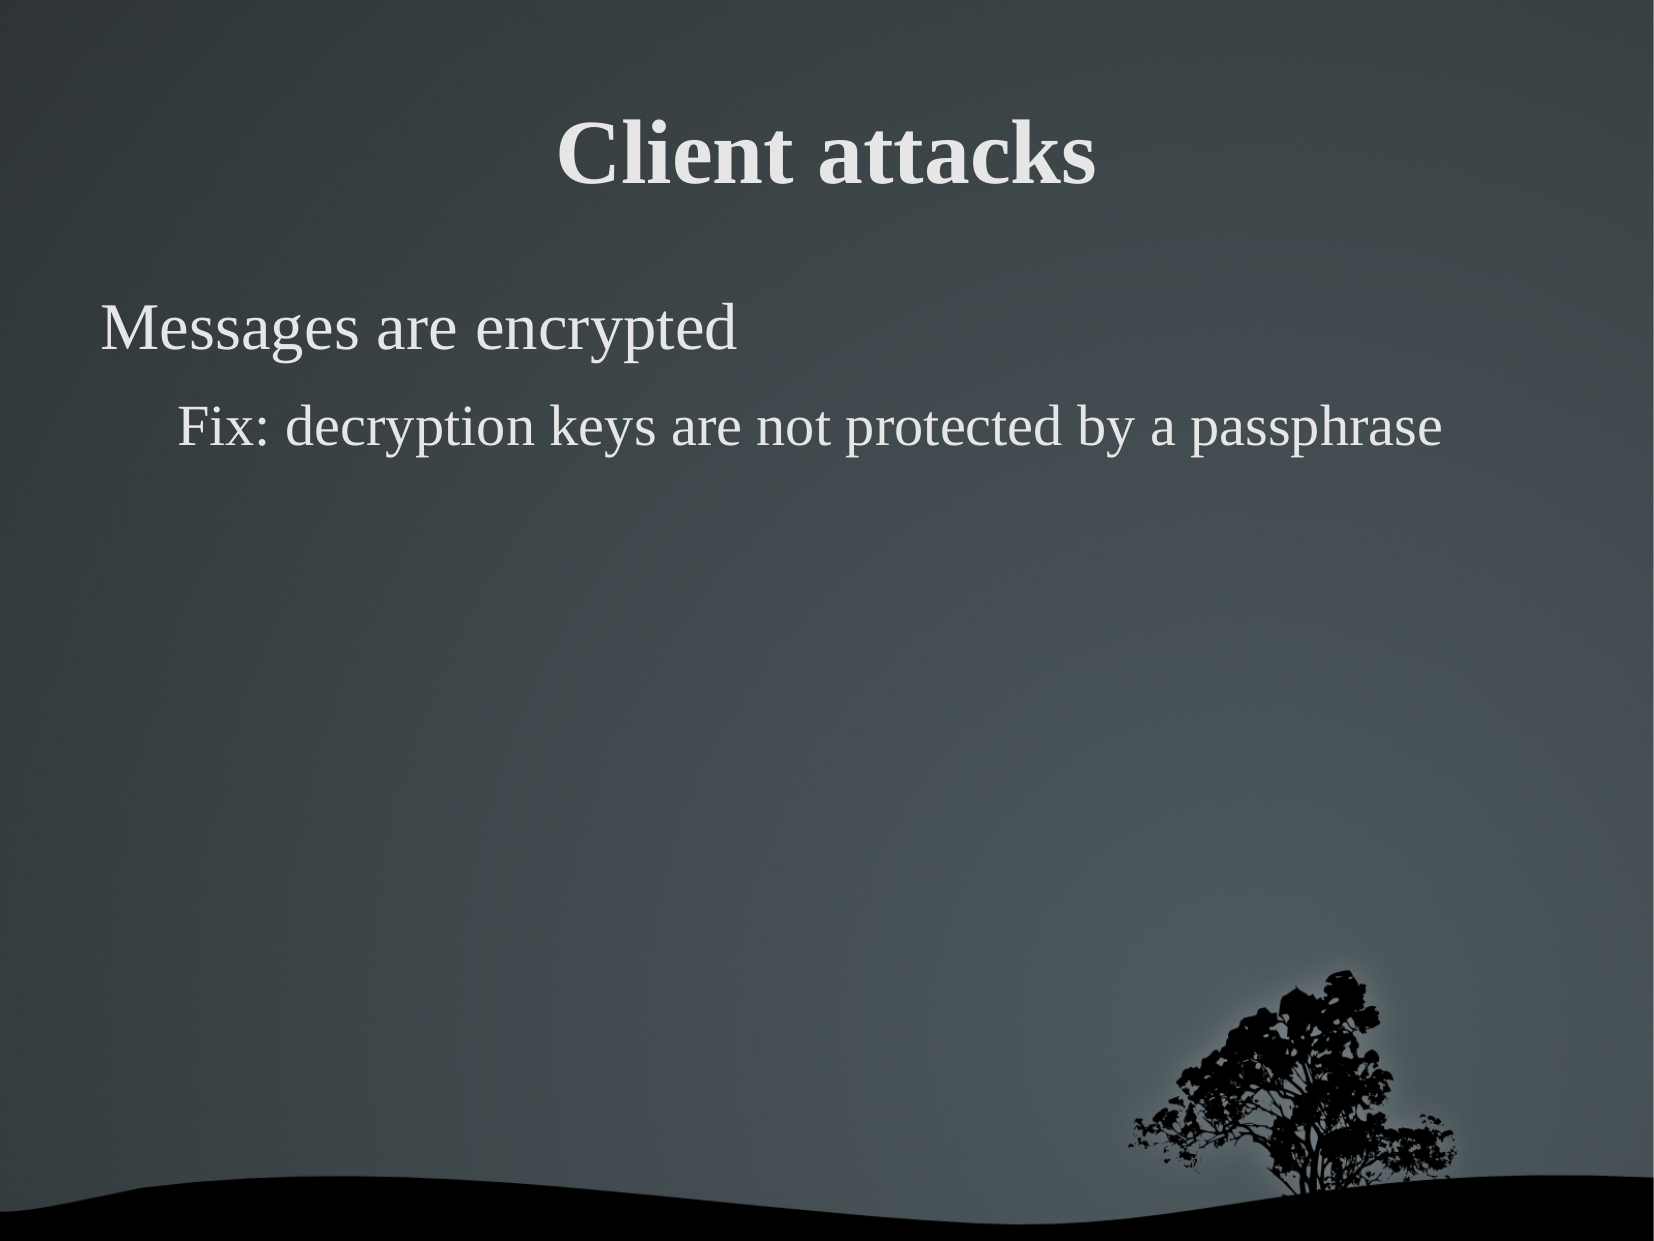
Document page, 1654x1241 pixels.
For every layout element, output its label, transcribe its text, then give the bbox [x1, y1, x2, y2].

list Messages are encrypted Fix: decryption keys are not protected by a passphrase [82, 290, 1571, 1094]
title Client attacks [82, 56, 1571, 250]
picture [0, 0, 1654, 1241]
